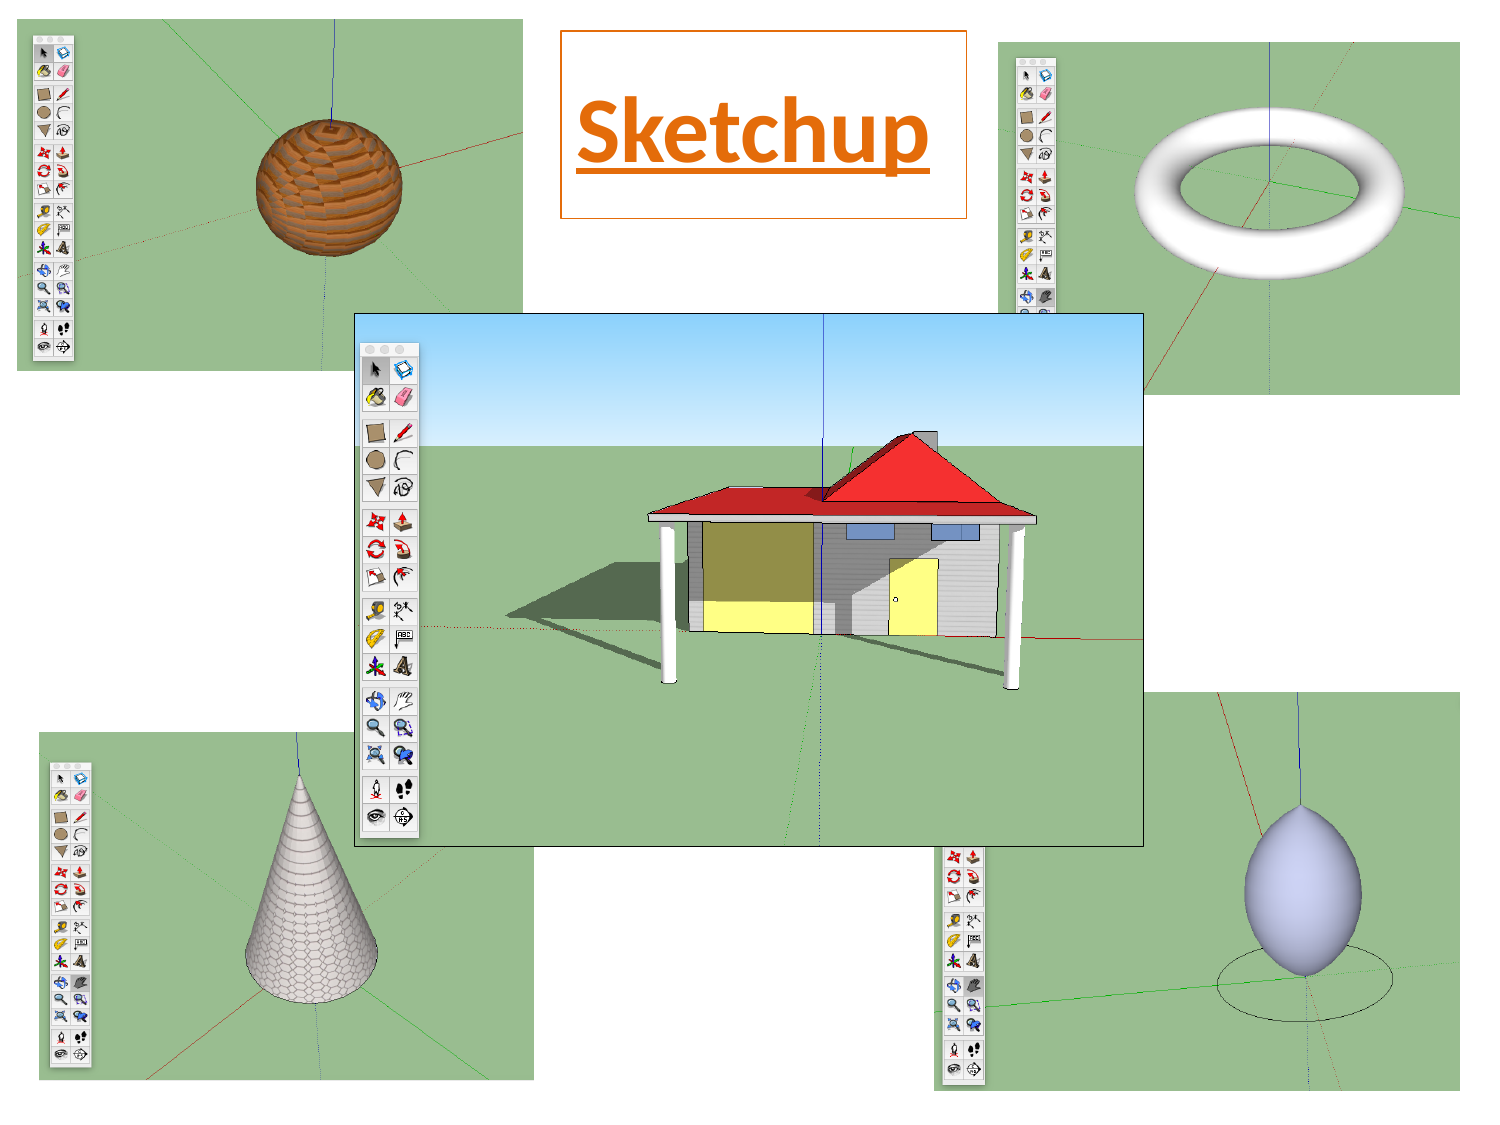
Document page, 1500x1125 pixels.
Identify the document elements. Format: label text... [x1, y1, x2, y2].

picture [17, 19, 523, 371]
title Sketchup [561, 30, 967, 219]
picture [355, 314, 1143, 846]
picture [998, 42, 1460, 395]
picture [39, 732, 534, 1081]
picture [934, 692, 1460, 1091]
